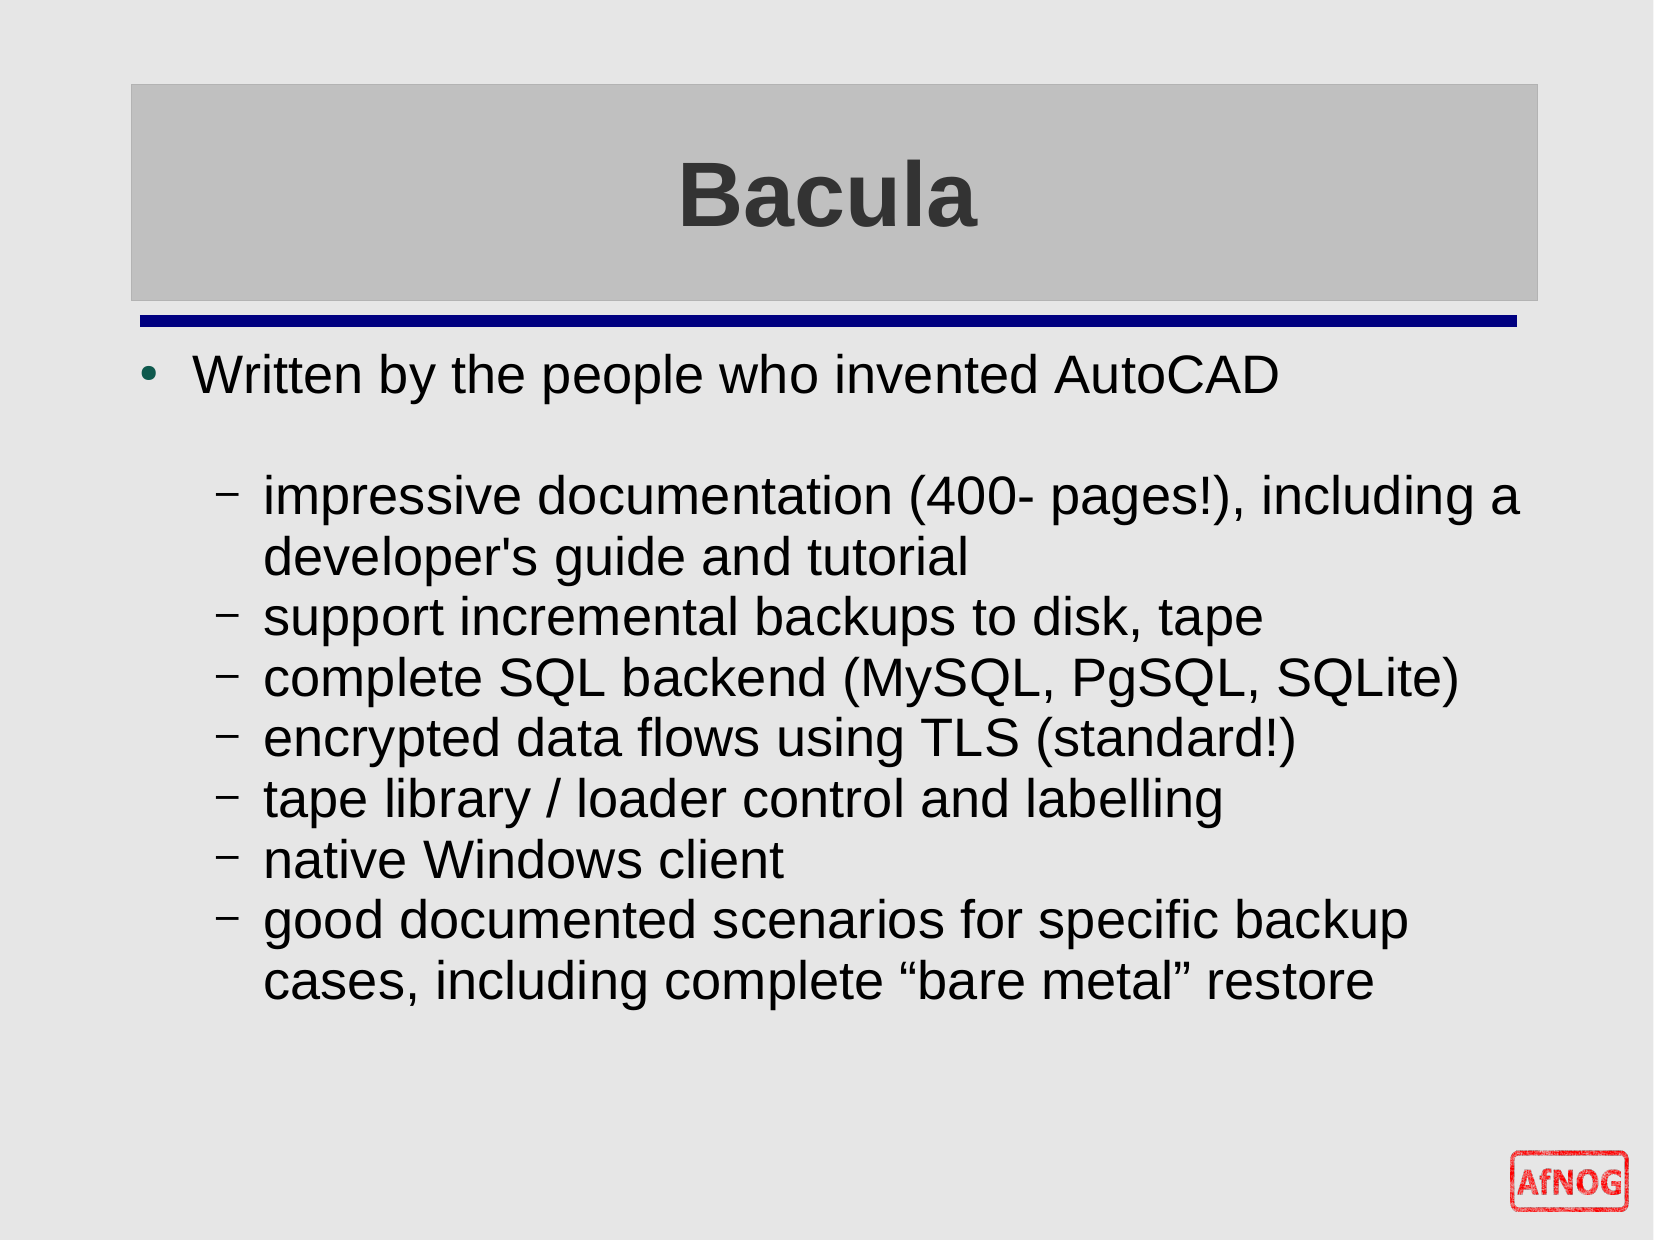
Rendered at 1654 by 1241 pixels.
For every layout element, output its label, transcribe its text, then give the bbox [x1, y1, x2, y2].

picture [1510, 1150, 1629, 1212]
list Written by the people who invented AutoCAD impressive documentation (400- pages!), including a developer's guide and tutorial support incremental backups to disk, tape complete SQL backend (MySQL, PgSQL, SQLite) encrypted data flows using TLS (standard!) tape library / loader control and labelling native Windows client good documented scenarios for specific backup cases, including complete “bare metal” restore [121, 344, 1534, 1127]
title Bacula [121, 91, 1534, 299]
